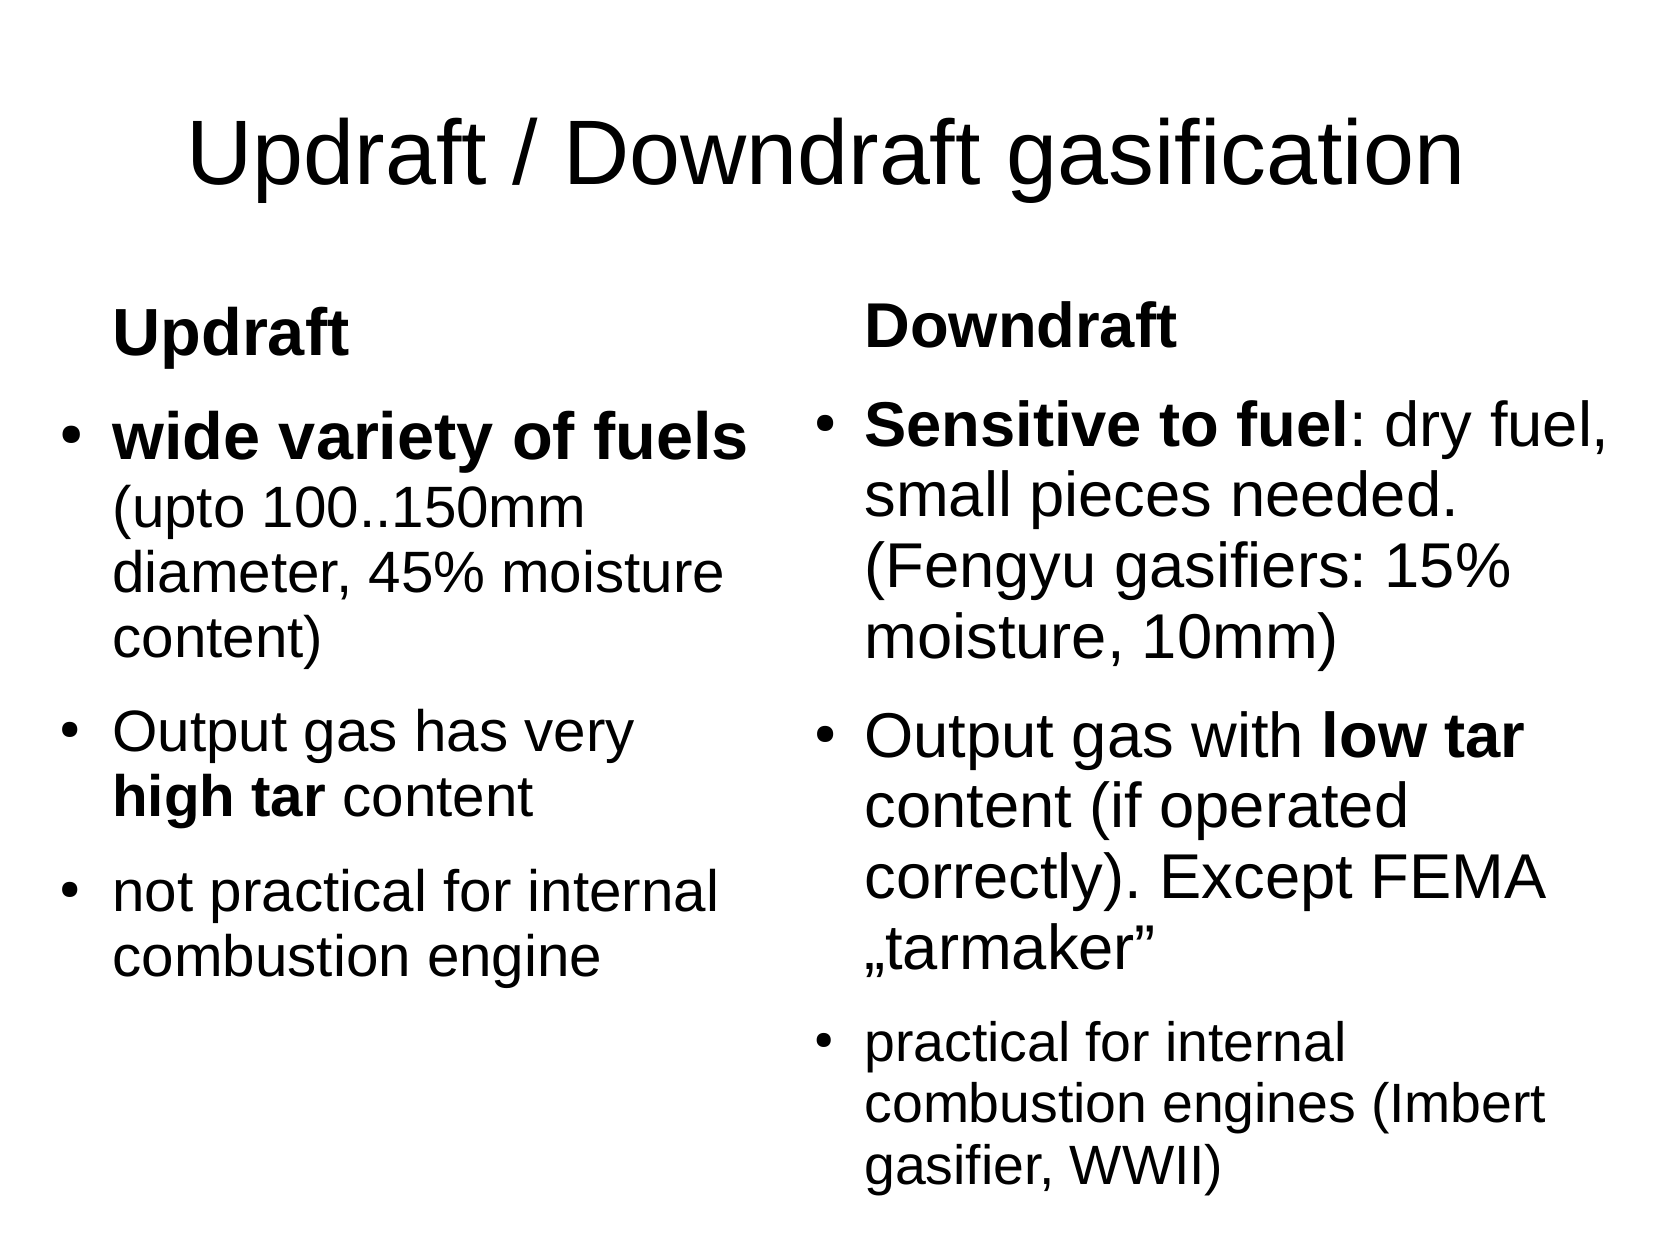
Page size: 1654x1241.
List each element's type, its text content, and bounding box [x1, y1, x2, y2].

list Updraft wide variety of fuels (upto 100..150mm diameter, 45% moisture content) Output gas has very high tar content not practical for internal combustion engine [41, 295, 768, 1114]
list Downdraft Sensitive to fuel: dry fuel, small pieces needed. (Fengyu gasifiers: 15% moisture, 10mm) Output gas with low tar content (if operated correctly). Except FEMA „tarmaker” practical for internal combustion engines (Imbert gasifier, WWII) [797, 290, 1625, 1211]
title Updraft / Downdraft gasification [82, 56, 1571, 250]
